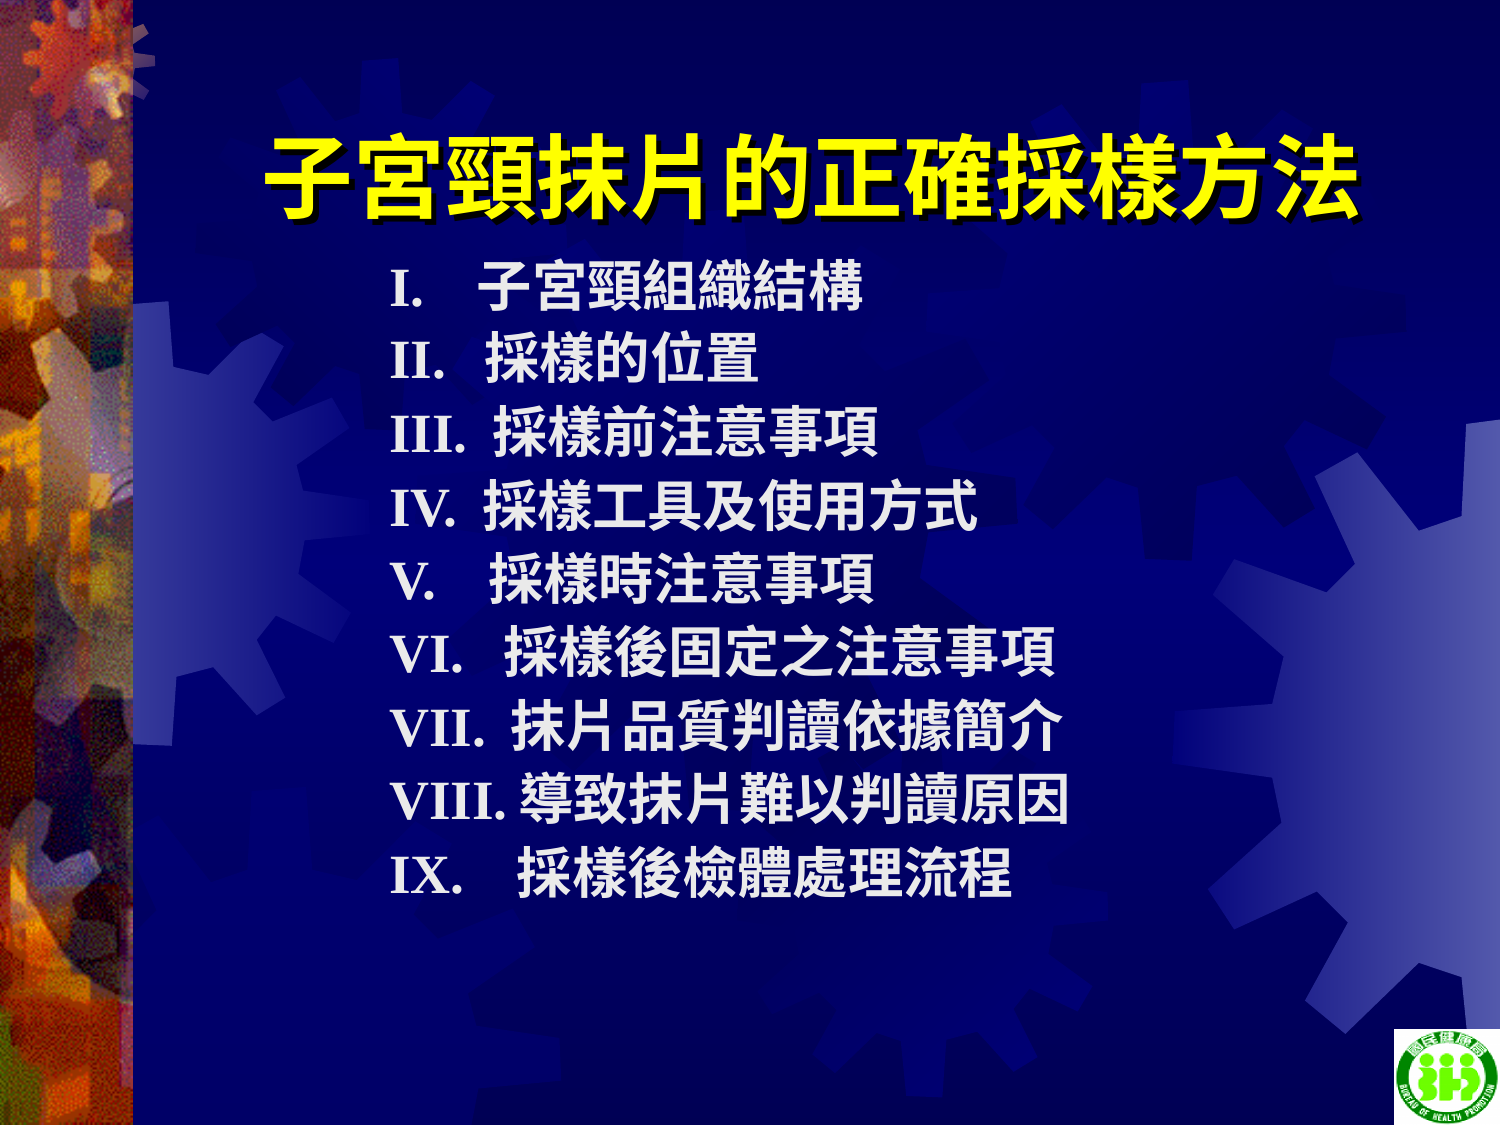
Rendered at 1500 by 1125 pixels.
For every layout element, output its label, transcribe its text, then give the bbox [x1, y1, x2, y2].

title 子宮頸抹片的正確採樣方法 [174, 50, 1450, 238]
list I. 子宮頸組織結構 II. 採樣的位置 III. 採樣前注意事項 IV. 採樣工具及使用方式 V. 採樣時注意事項 VI. 採樣後固定之注意事項 VII. 抹片品質判讀依據簡介 VIII.導致抹片難以判讀原因 IX. 採樣後檢體處理流程 [277, 243, 1447, 919]
